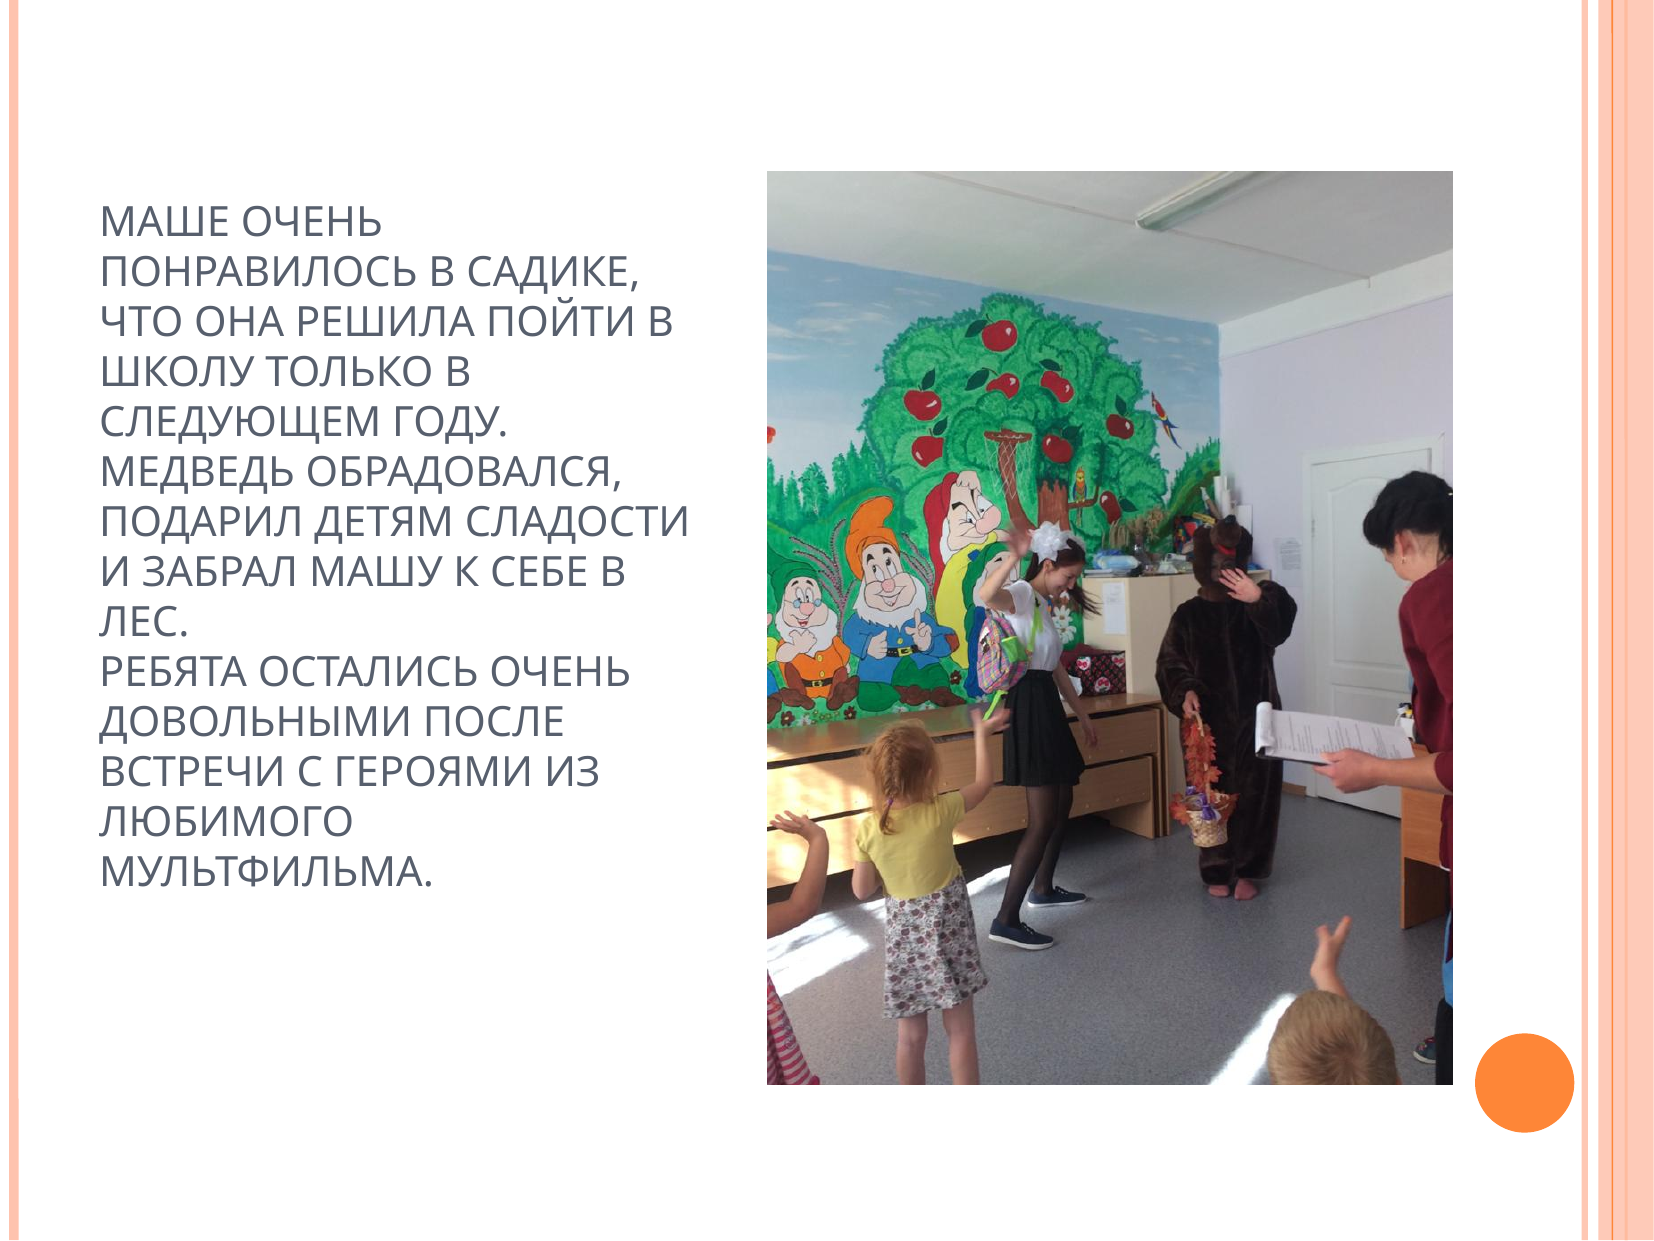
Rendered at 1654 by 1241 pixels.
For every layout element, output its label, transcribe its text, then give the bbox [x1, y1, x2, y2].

title Маше очень понравилось в садике, что она решила пойти в школу только в следующем году. Медведь обрадовался, подарил детям сладости и забрал Машу к себе в лес. Ребята остались очень довольными после встречи с героями из любимого мультфильма. [82, 41, 709, 904]
picture [767, 171, 1453, 1085]
